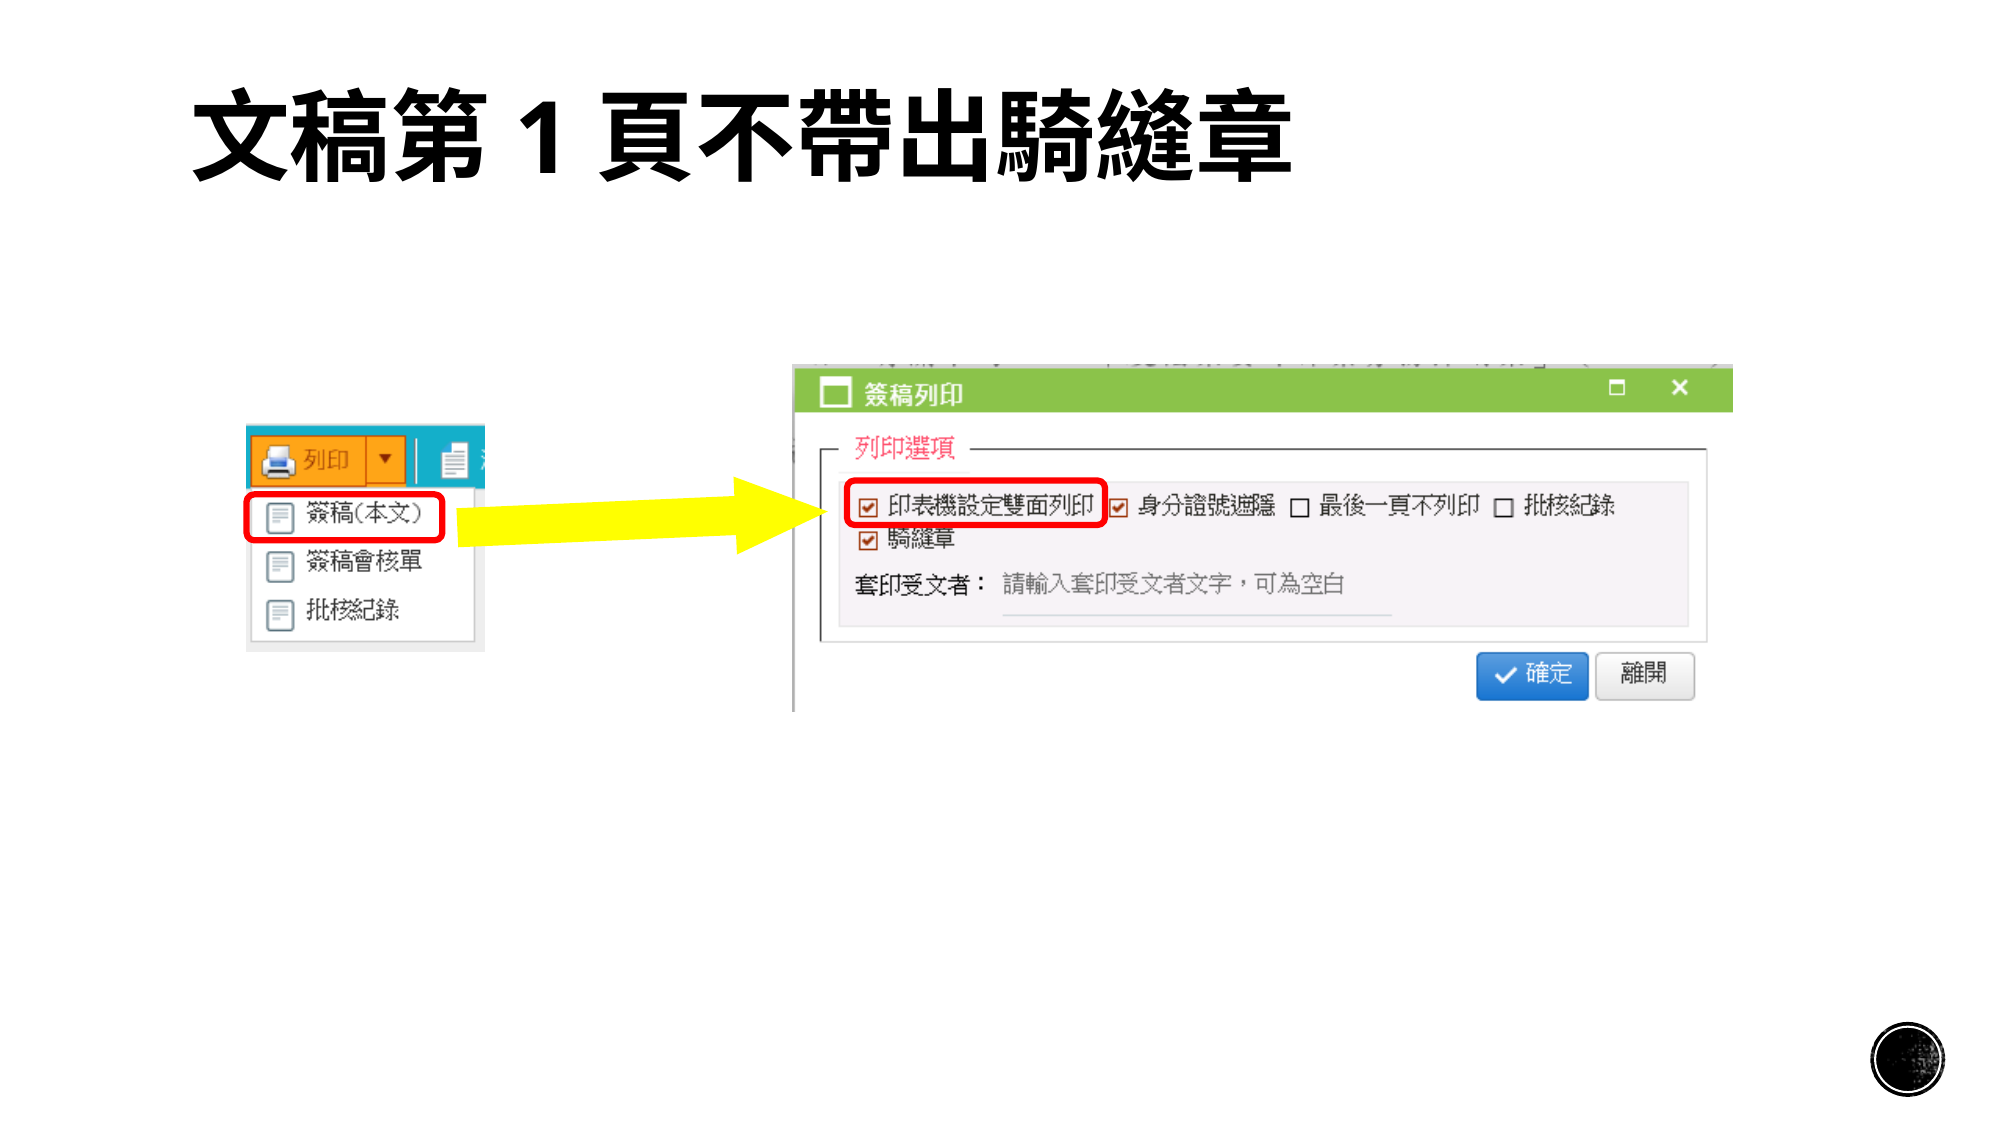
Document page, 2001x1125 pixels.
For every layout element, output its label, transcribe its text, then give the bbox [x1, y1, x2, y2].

title 文稿第1頁不帶出騎縫章 [175, 79, 1826, 344]
text_box [456, 476, 828, 555]
picture [250, 498, 439, 537]
picture [1870, 1021, 1946, 1097]
picture [246, 423, 485, 652]
picture [792, 364, 1733, 712]
